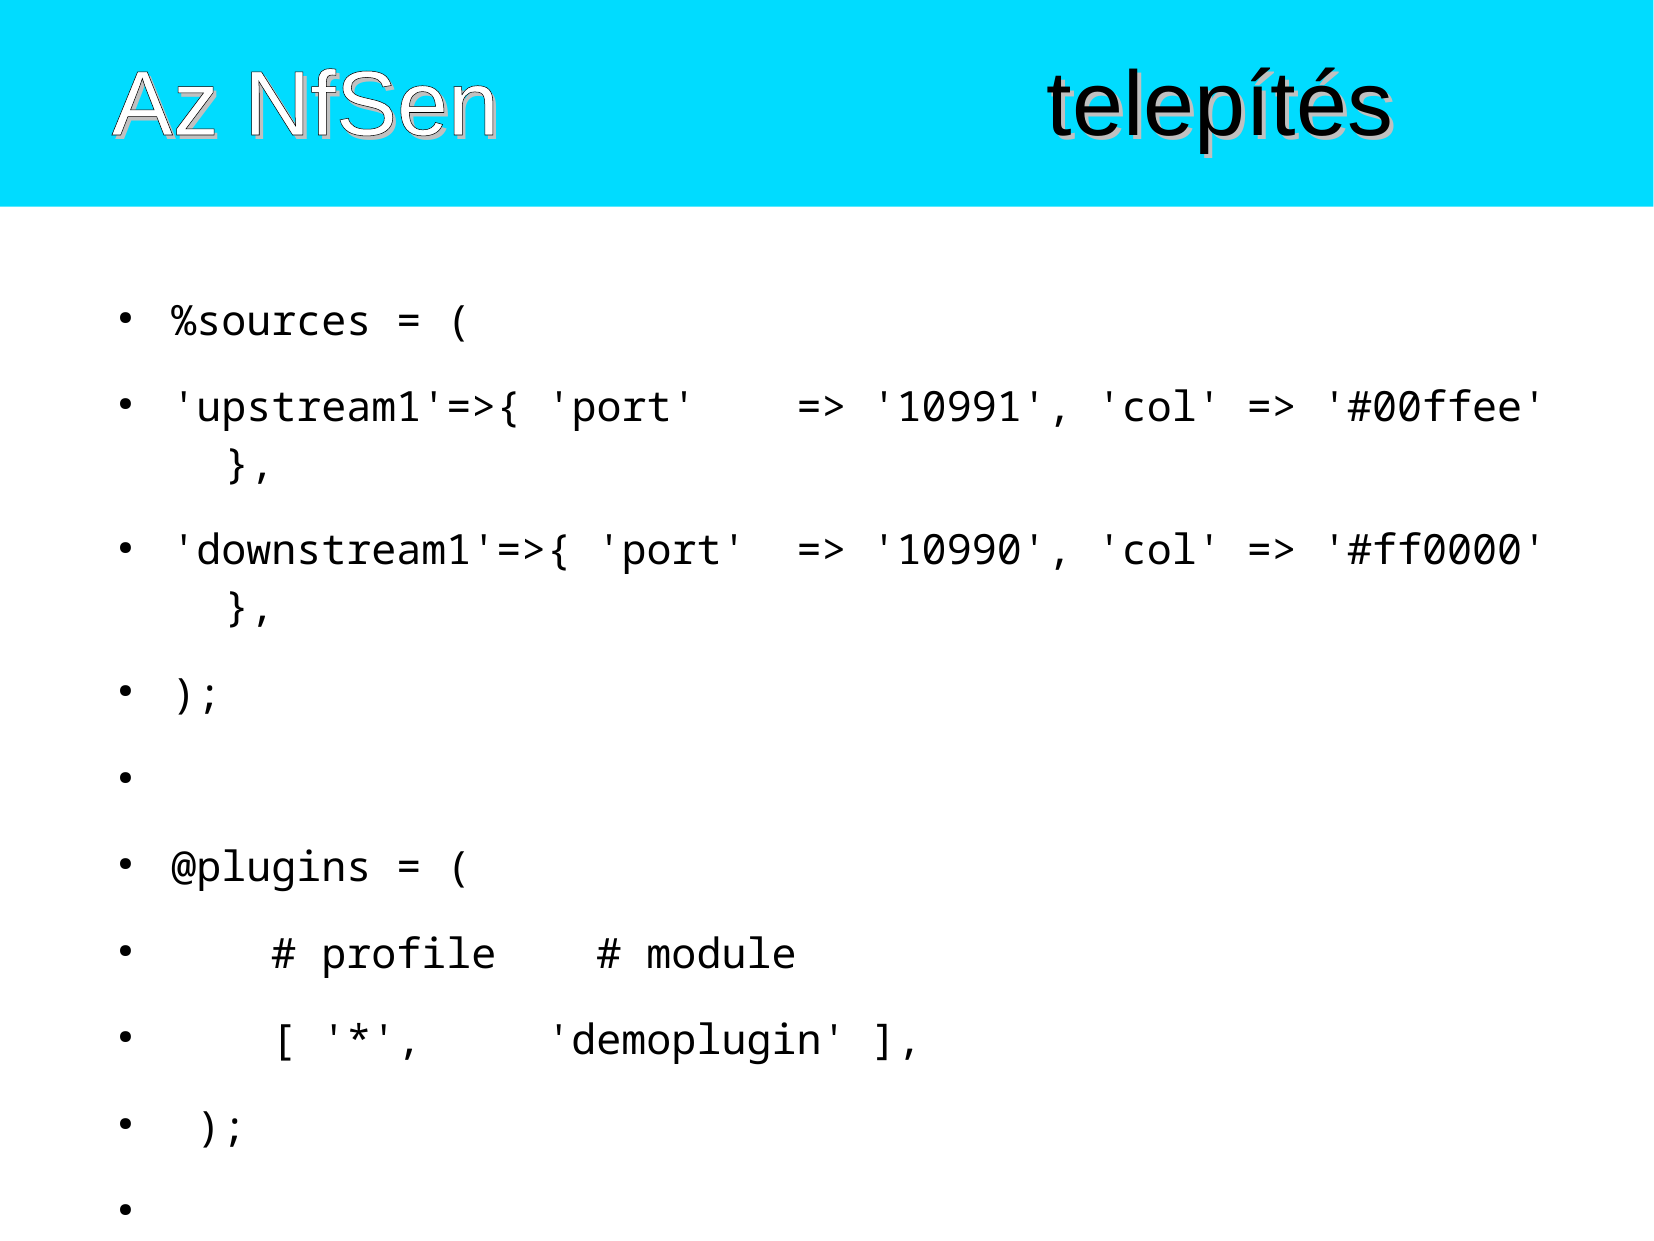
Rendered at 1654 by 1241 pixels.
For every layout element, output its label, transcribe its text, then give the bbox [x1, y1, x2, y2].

list %sources = ( 'upstream1'=>{ 'port' => '10991', 'col' => '#00ffee' }, 'downstream1'=>{ 'port' => '10990', 'col' => '#ff0000' }, ); @plugins = ( # profile # module [ '*', 'demoplugin' ], ); [82, 290, 1571, 1109]
title Az NfSen telepítés [0, 0, 1654, 207]
